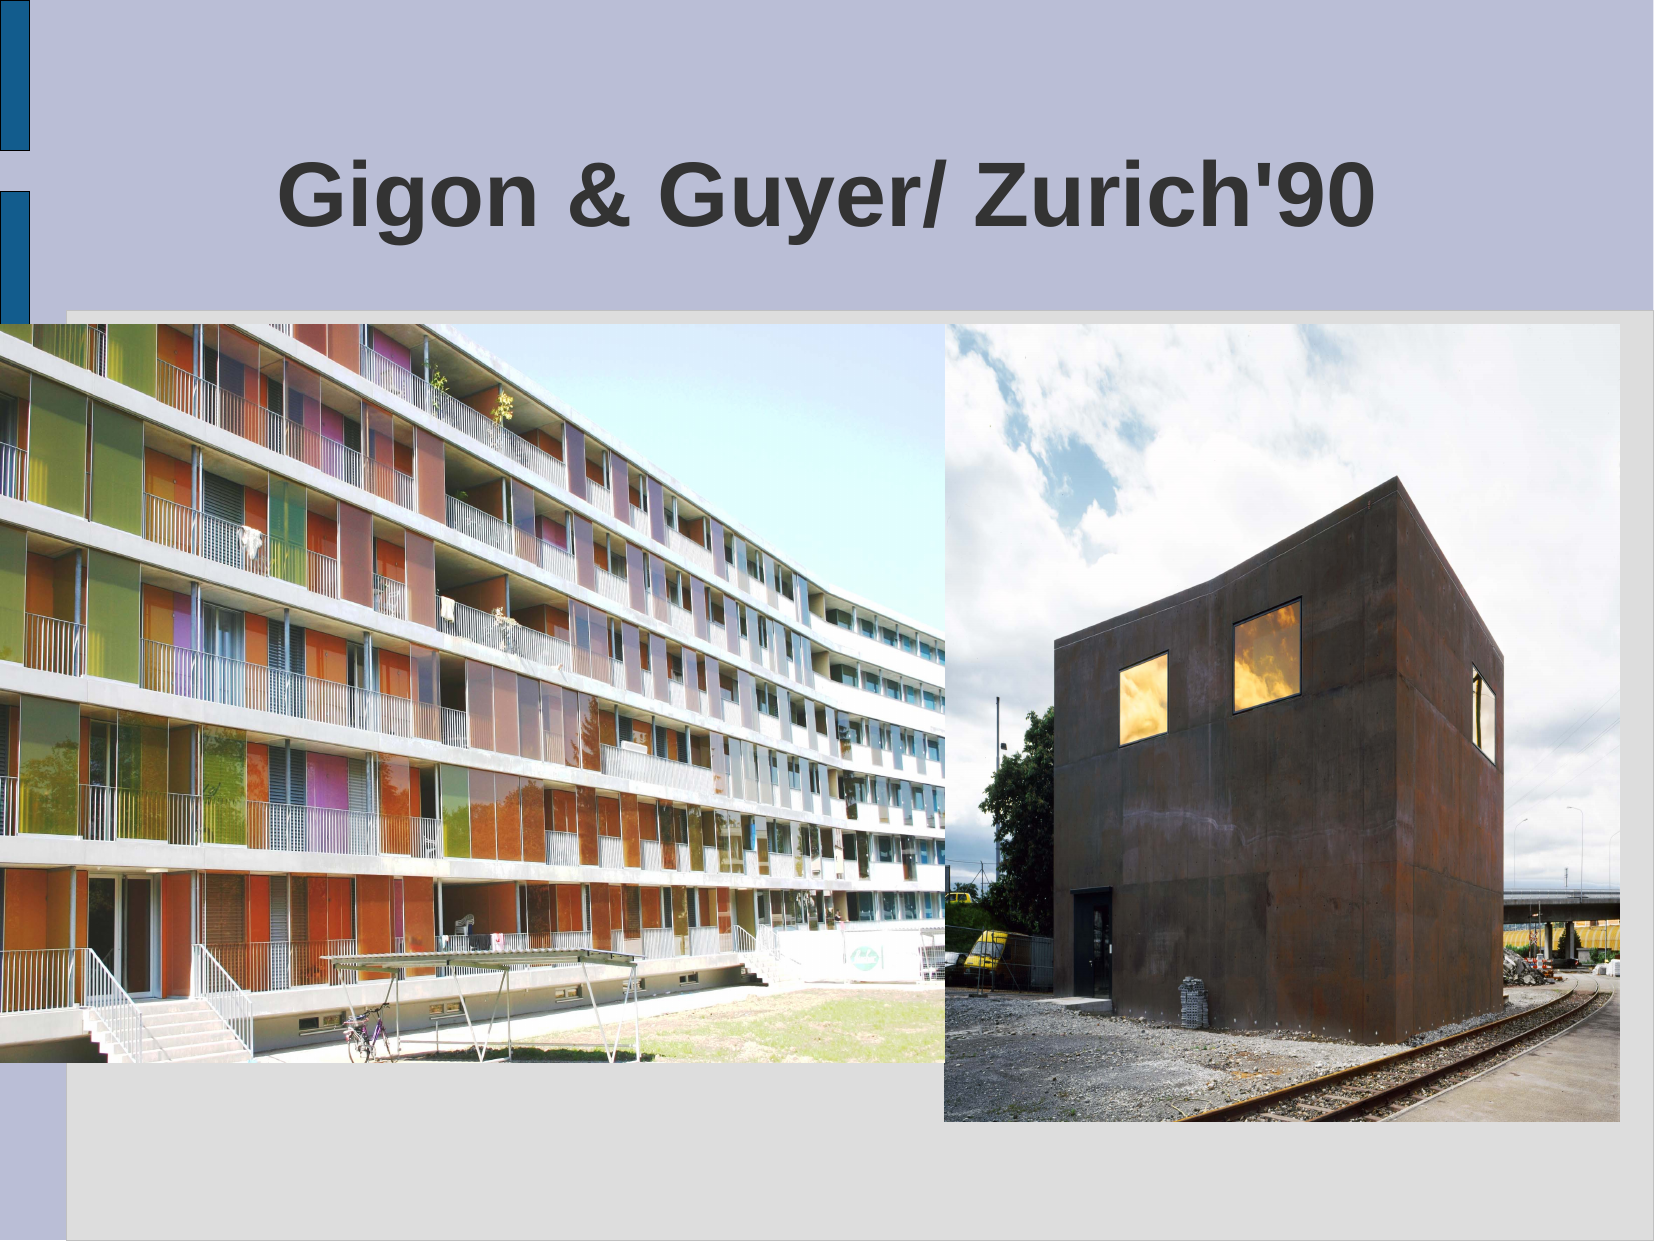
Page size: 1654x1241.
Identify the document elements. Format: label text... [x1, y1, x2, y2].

picture [0, 324, 1620, 1123]
title Gigon & Guyer/ Zurich'90 [121, 91, 1534, 299]
